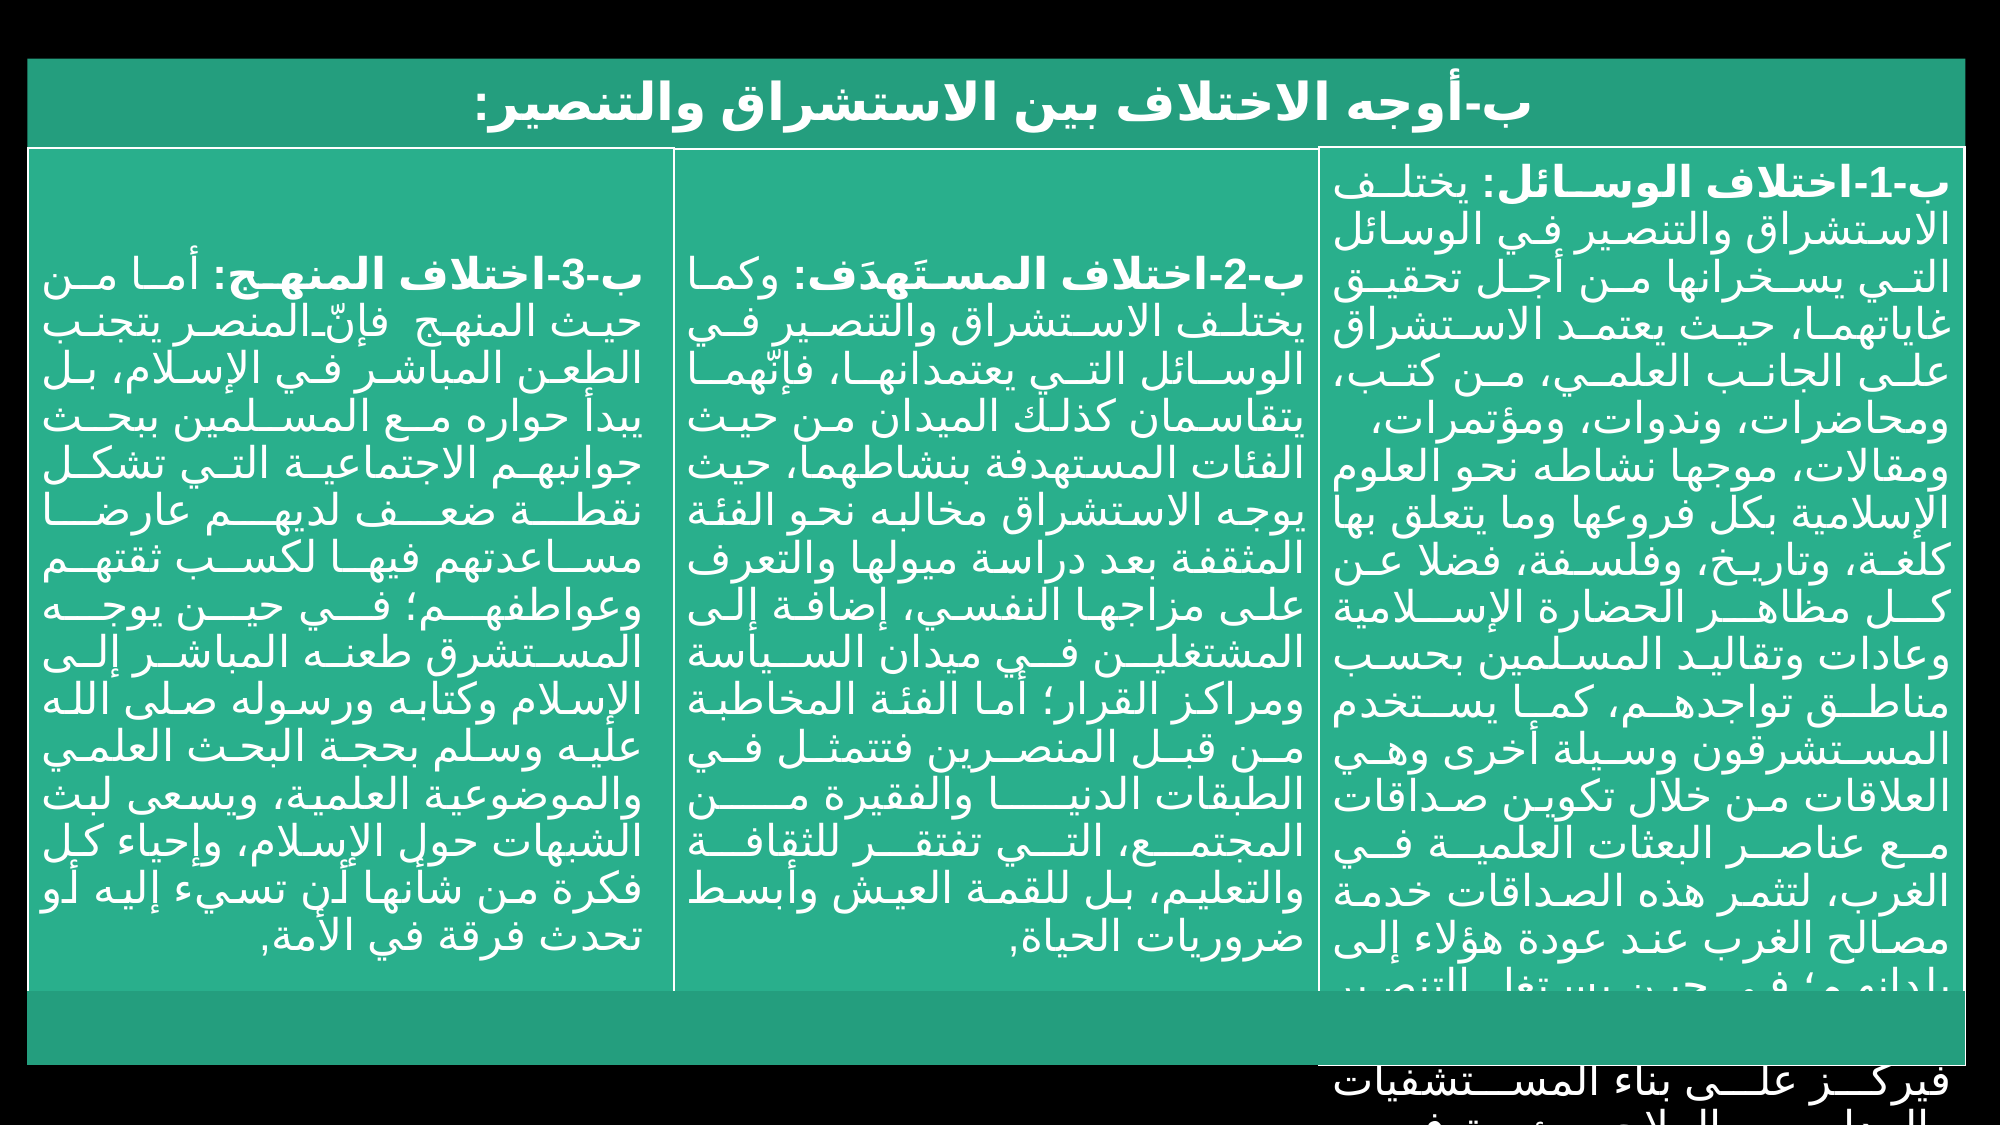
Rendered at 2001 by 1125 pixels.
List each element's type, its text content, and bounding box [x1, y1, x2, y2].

text_box ب-1-اختلاف الوسائل: يختلف الاستشراق والتنصير في الوسائل التي يسخرانها من أجل تحقيق غاياتهما، حيث يعتمد الاستشراق على الجانب العلمي، من كتب، ومحاضرات، وندوات، ومؤتمرات، ومقالات، موجها نشاطه نحو العلوم الإسلامية بكل فروعها وما يتعلق بها كلغة، وتاريخ، وفلسفة، فضلا عن كل مظاهر الحضارة الإسلامية وعادات وتقاليد المسلمين بحسب مناطق تواجدهم، كما يستخدم المستشرقون وسيلة أخرى وهي العلاقات من خلال تكوين صداقات مع عناصر البعثات العلمية في الغرب، لتثمر هذه الصداقات خدمة مصالح الغرب عند عودة هؤلاء إلى بلدانهم؛ في حين يستغل التنصير لتحقيق أهدافه الجانب الاجتماعي، فيركز على بناء المستشفيات والمدارس، والملاجئ، وتوفير الأدوية والطعام للمحتاجين, [1319, 146, 1965, 991]
text_box [27, 991, 1965, 1065]
text_box ب-3-اختلاف المنهج: أما من حيث المنهج فإنّ المنصر يتجنب الطعن المباشر في الإسلام، بل يبدأ حواره مع المسلمين ببحث جوانبهم الاجتماعية التي تشكل نقطة ضعف لديهم عارضا مساعدتهم فيها لكسب ثقتهم وعواطفهم؛ في حين يوجه المستشرق طعنه المباشر إلى الإسلام وكتابه ورسوله صلى الله عليه وسلم بحجة البحث العلمي والموضوعية العلمية، ويسعى لبث الشبهات حول الإسلام، وإحياء كل فكرة من شأنها أن تسيء إليه أو تحدث فرقة في الأمة, [28, 147, 674, 991]
text_box ب-2-اختلاف المستَهدَف: وكما يختلف الاستشراق والتنصير في الوسائل التي يعتمدانها، فإنّهما يتقاسمان كذلك الميدان من حيث الفئات المستهدفة بنشاطهما، حيث يوجه الاستشراق مخالبه نحو الفئة المثقفة بعد دراسة ميولها والتعرف على مزاجها النفسي، إضافة إلى المشتغلين في ميدان السياسة ومراكز القرار؛ أما الفئة المخاطبة من قبل المنصرين فتتمثل في الطبقات الدنيا والفقيرة من المجتمع، التي تفتقر للثقافة والتعليم، بل للقمة العيش وأبسط ضروريات الحياة, [673, 148, 1319, 991]
text_box ب-أوجه الاختلاف بين الاستشراق والتنصير: [27, 58, 1966, 149]
